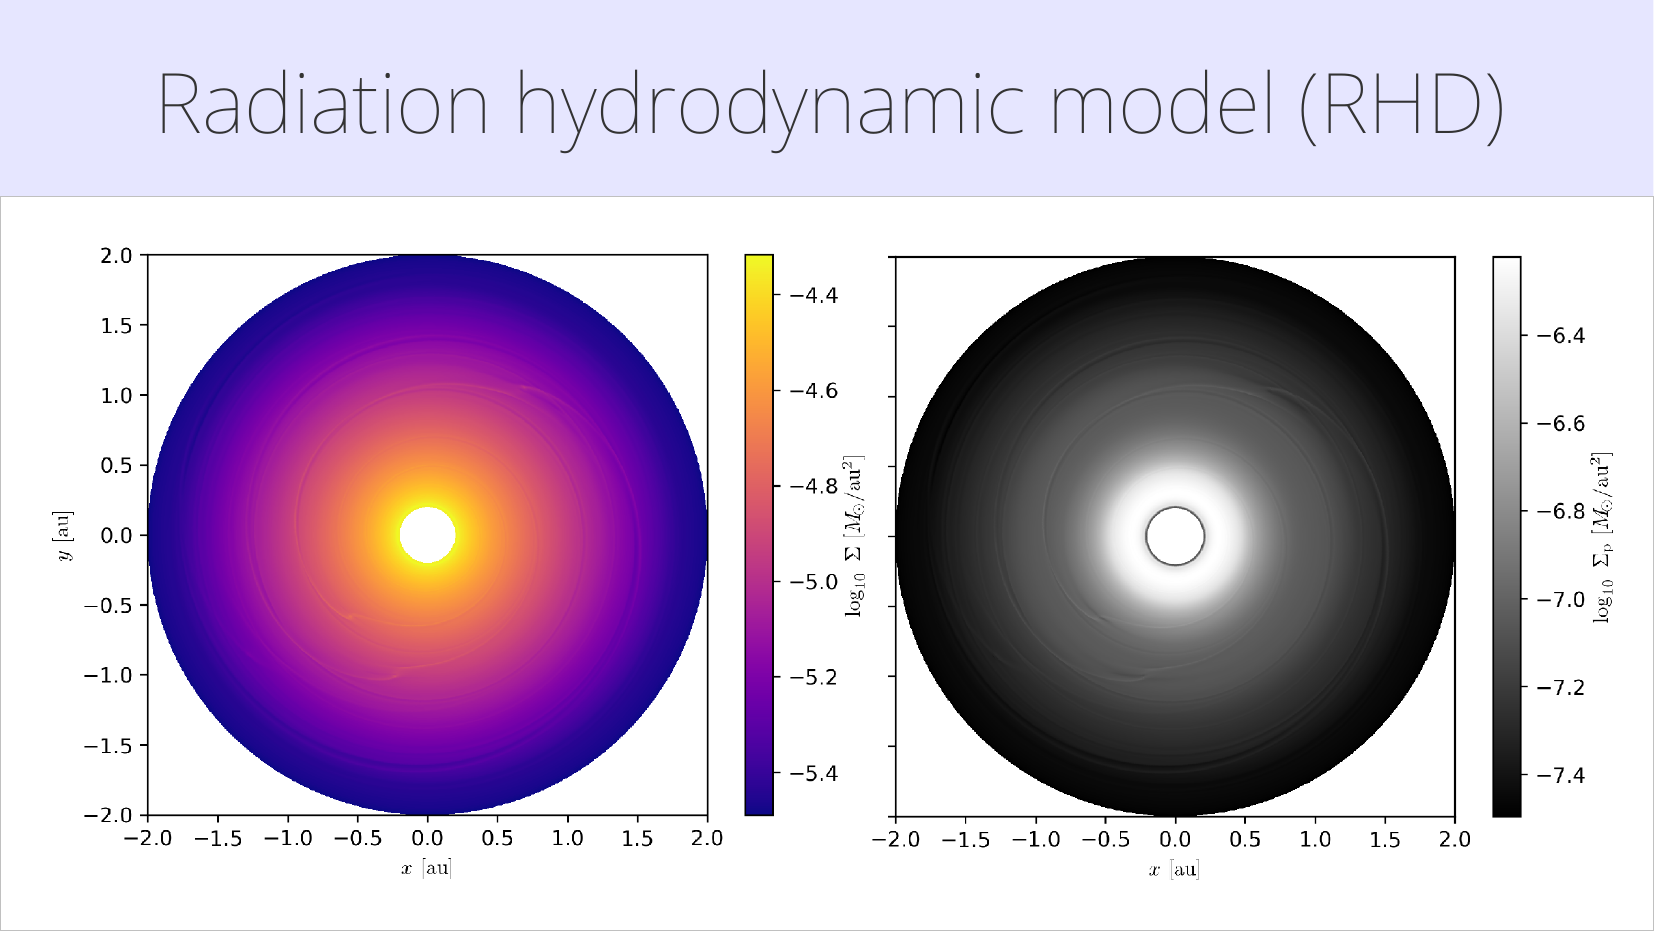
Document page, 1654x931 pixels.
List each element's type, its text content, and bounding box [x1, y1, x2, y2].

picture [52, 247, 1613, 880]
title Radiation hydrodynamic model (RHD) [124, 23, 1537, 179]
